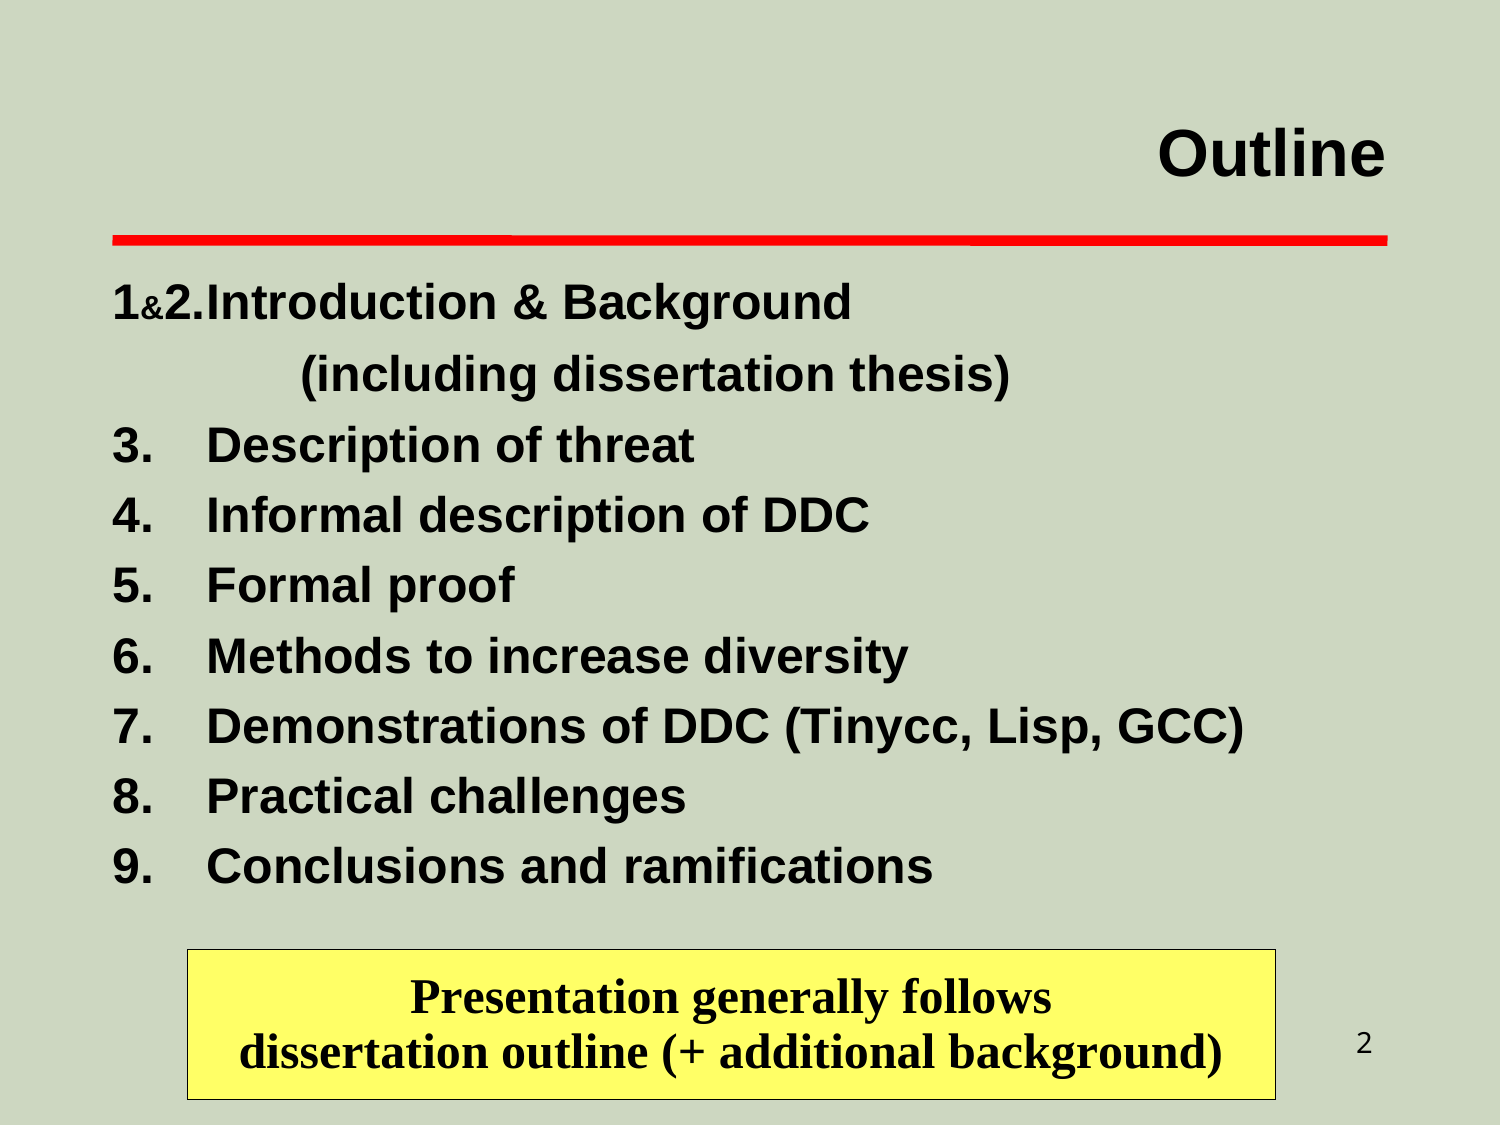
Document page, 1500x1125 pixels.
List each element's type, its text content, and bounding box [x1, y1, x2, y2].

title Outline [124, 85, 1387, 224]
list 1&2. Introduction & Background (including dissertation thesis) 3. Description of threat 4. Informal description of DDC 5. Formal proof 6. Methods to increase diversity 7. Demonstrations of DDC (Tinycc, Lisp, GCC) 8. Practical challenges 9. Conclusions and ramifications [112, 274, 1387, 1034]
text_box Presentation generally follows dissertation outline (+ additional background) [187, 949, 1276, 1100]
